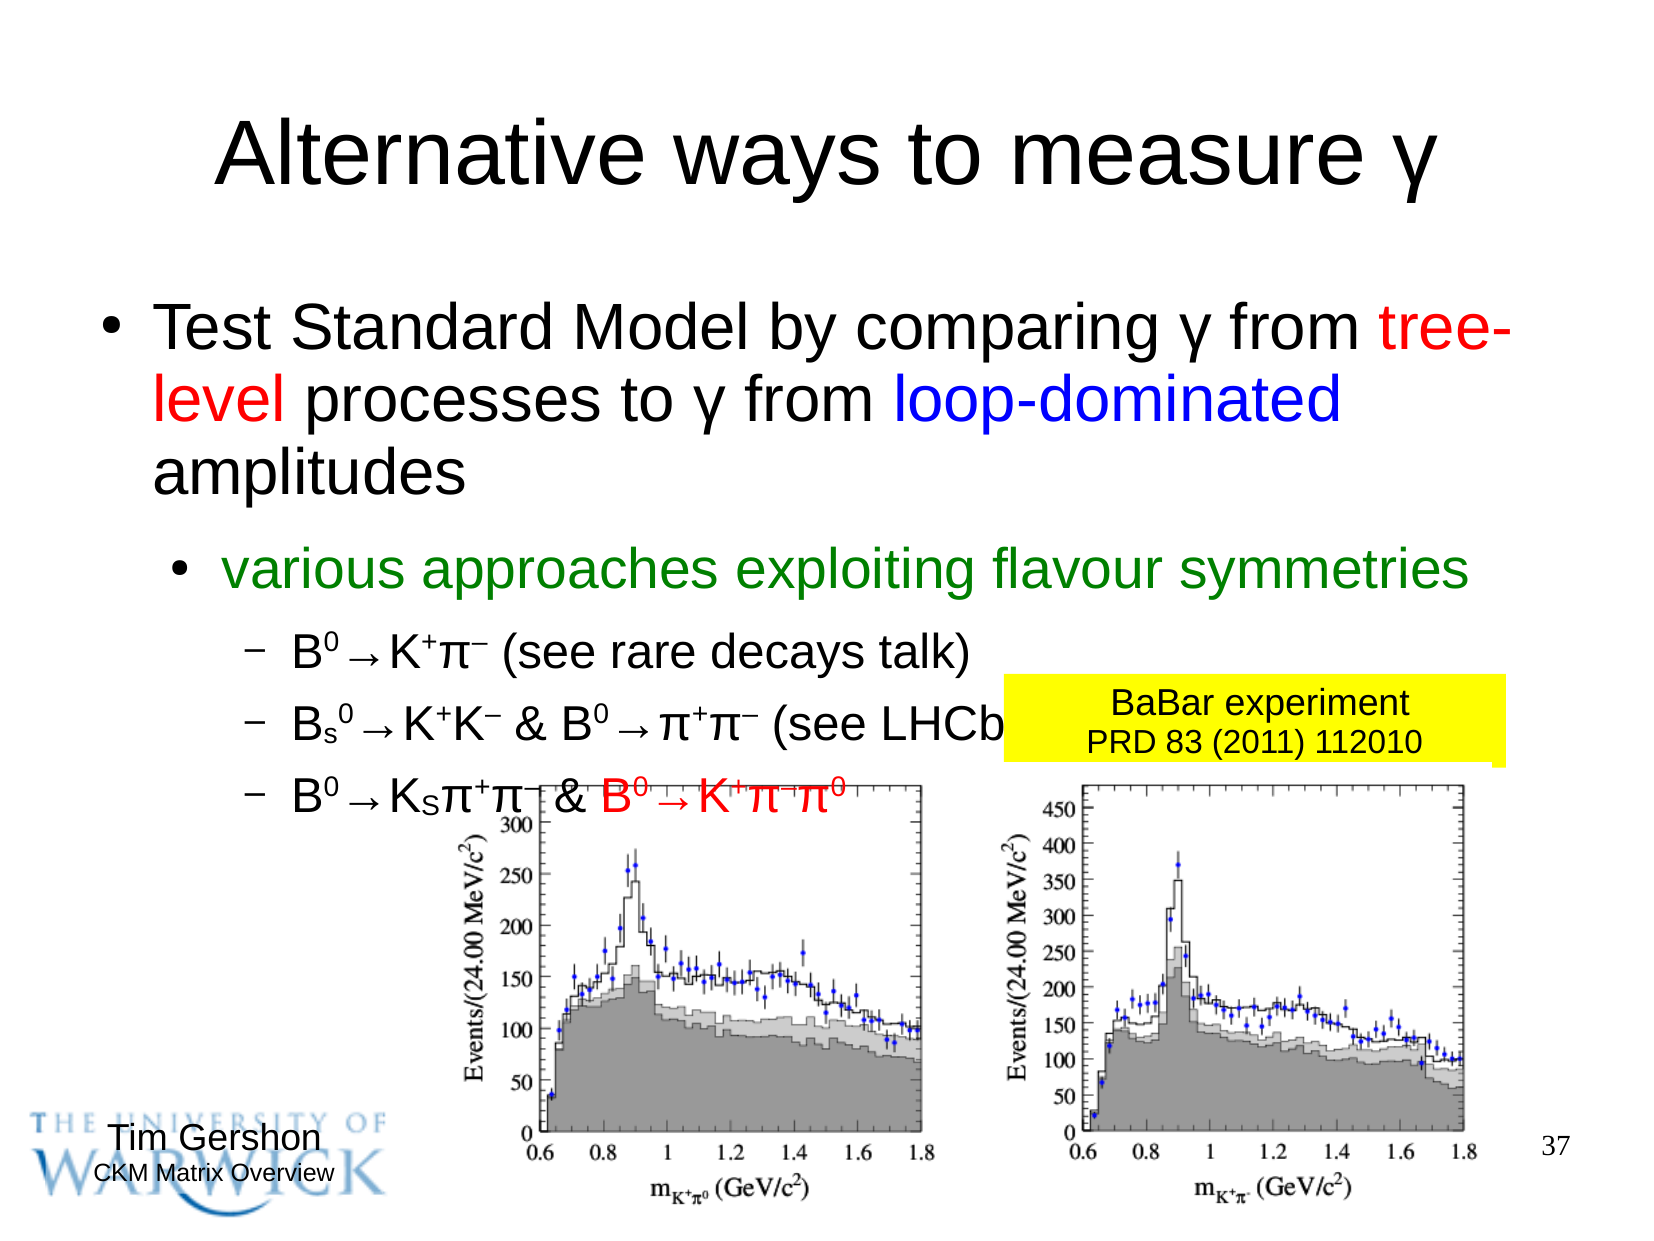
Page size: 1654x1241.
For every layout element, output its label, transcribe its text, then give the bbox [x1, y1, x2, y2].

text_box BaBar experiment PRD 83 (2011) 112010 [1003, 673, 1506, 768]
title Alternative ways to measure γ [82, 56, 1571, 250]
picture [19, 1106, 406, 1232]
list Test Standard Model by comparing γ from tree-level processes to γ from loop-dominated amplitudes various approaches exploiting flavour symmetries B0→K+π– (see rare decays talk) Bs0→K+K– & B0→π+π– (see LHCb talk) B0→KSπ+π– & B0→K+π–π0 [82, 290, 1571, 827]
text_box Tim Gershon CKM Matrix Overview [45, 1108, 384, 1194]
picture [980, 762, 1492, 1222]
picture [437, 827, 959, 1223]
